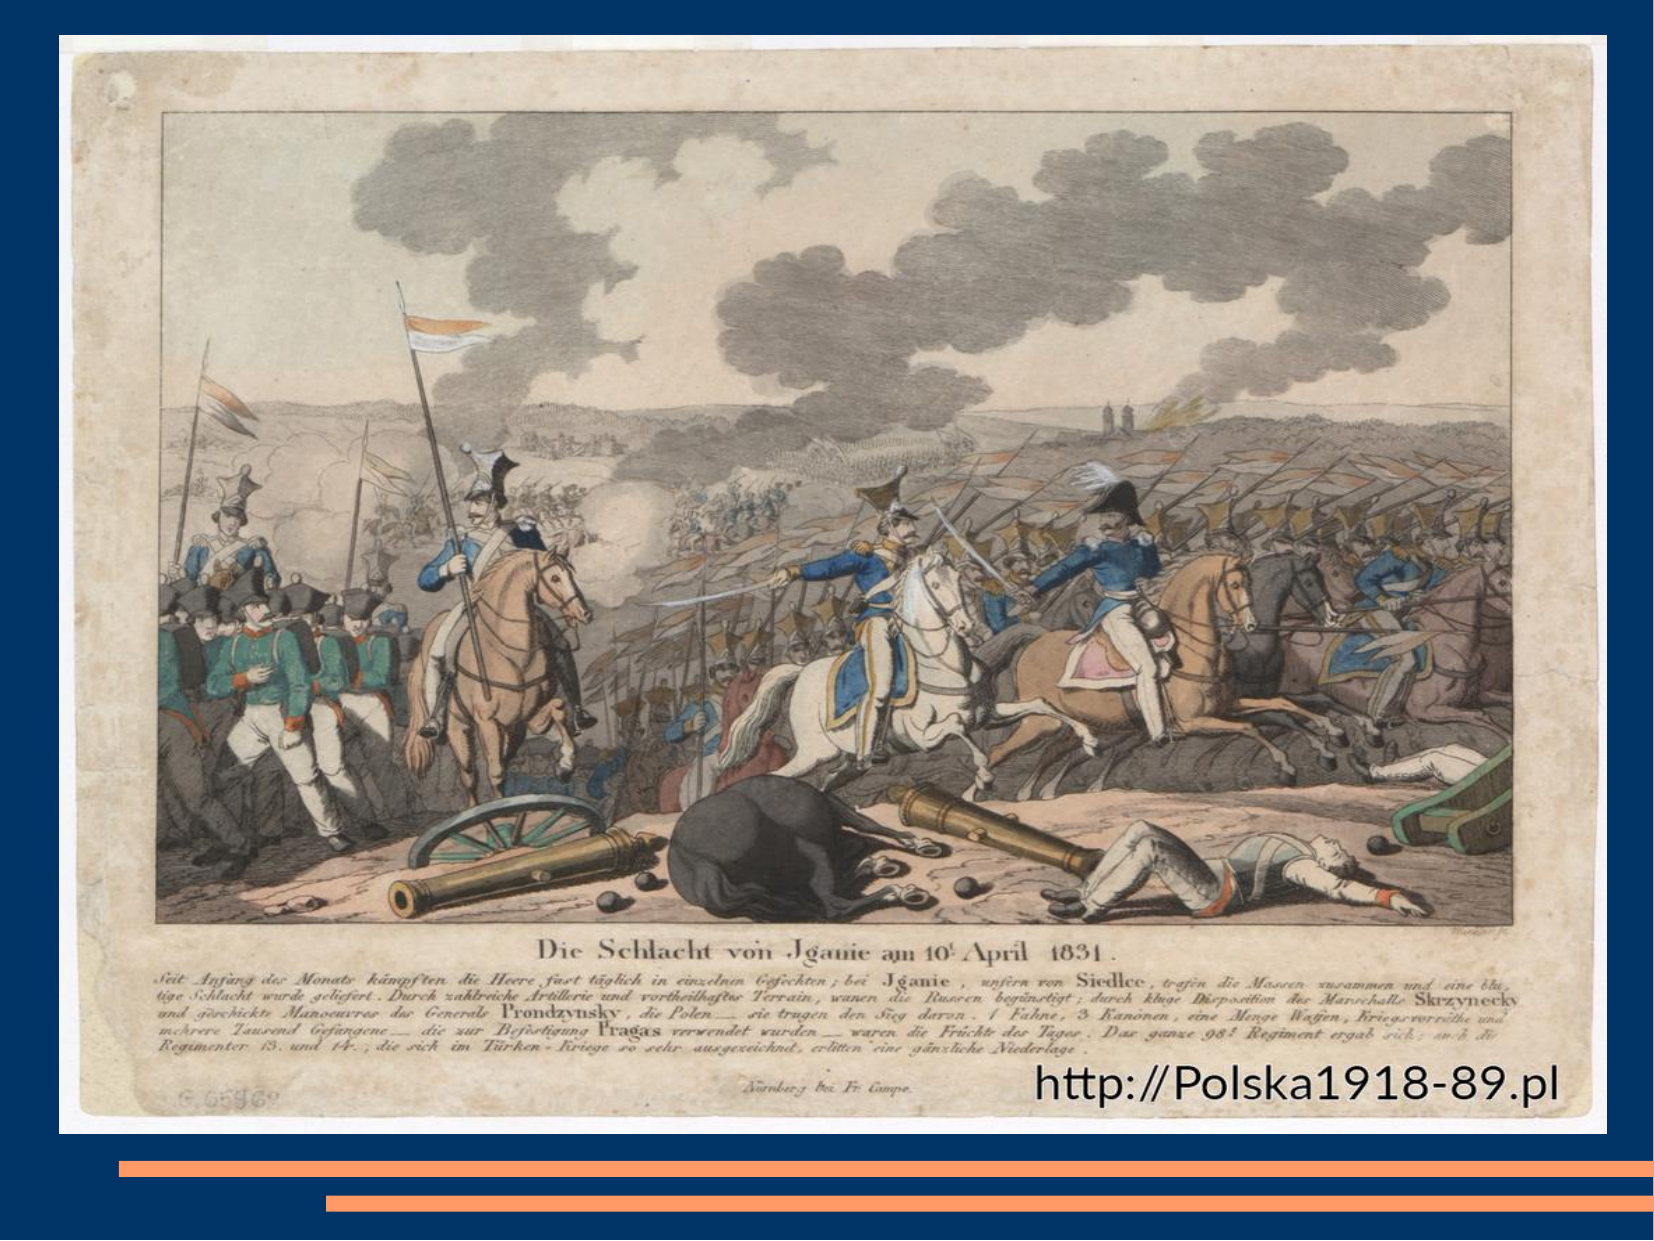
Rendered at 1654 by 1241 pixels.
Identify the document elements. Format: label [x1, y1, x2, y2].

picture [59, 35, 1607, 1134]
